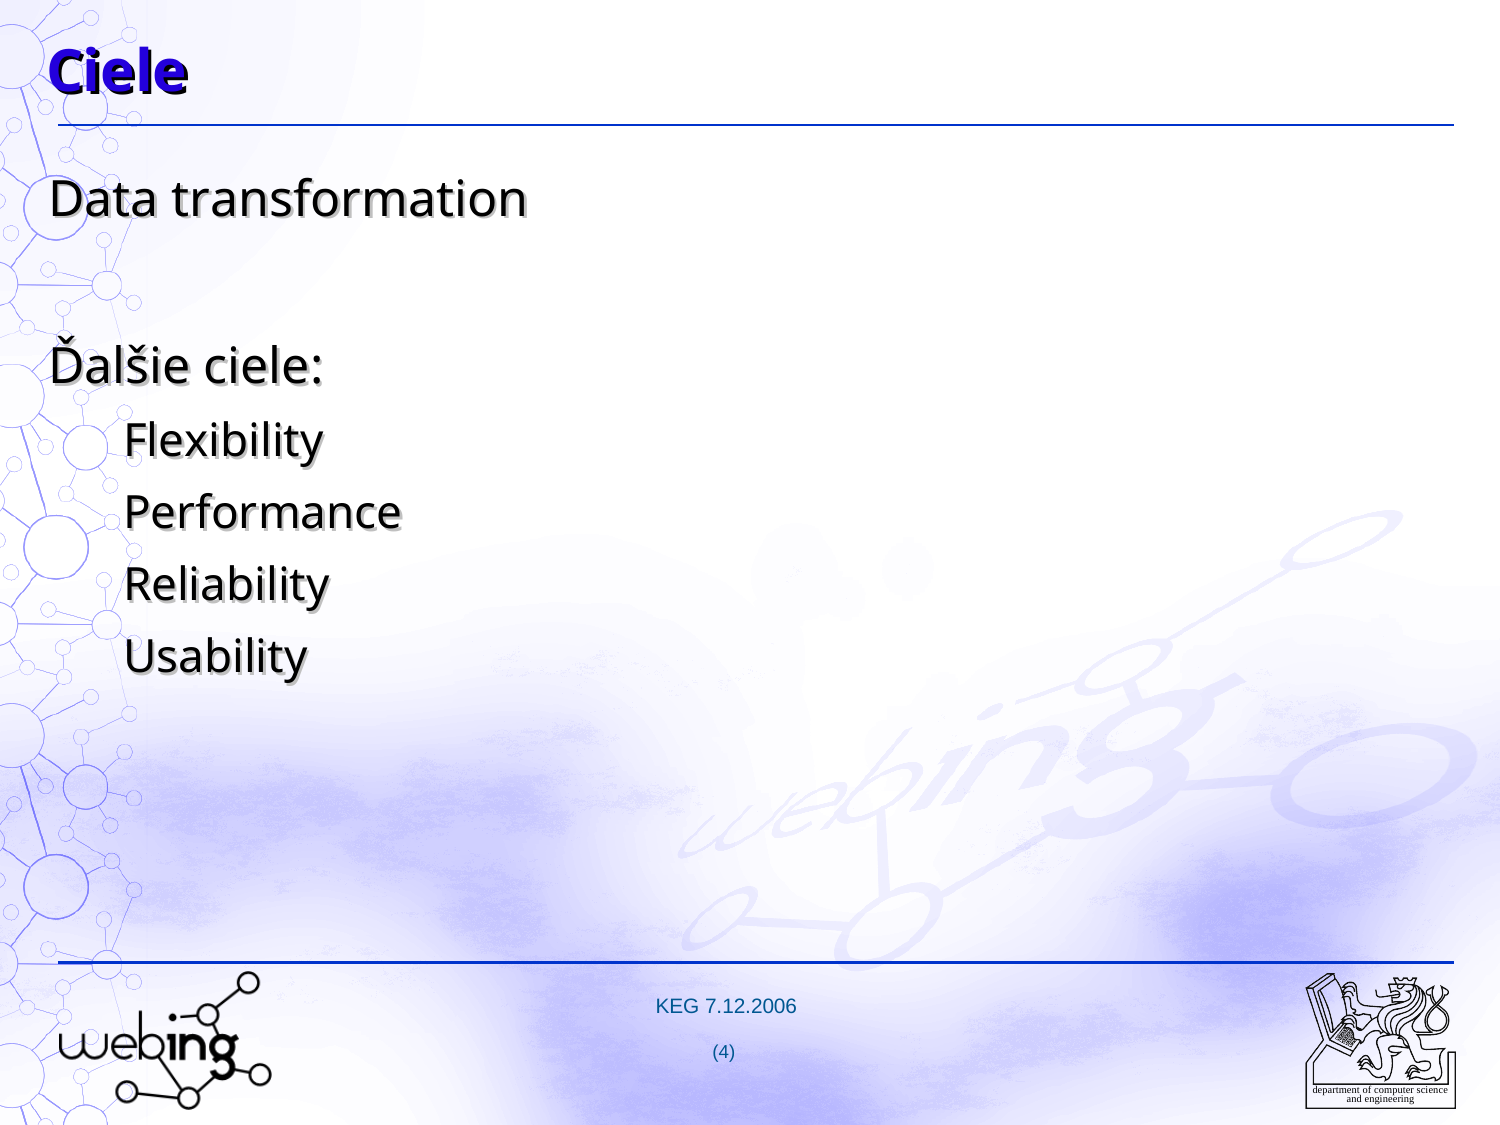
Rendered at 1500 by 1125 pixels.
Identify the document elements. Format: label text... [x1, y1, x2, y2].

list Data transformation Ďalšie ciele: Flexibility Performance Reliability Usability [48, 162, 1455, 942]
picture [0, 0, 1500, 1125]
title Ciele [46, 12, 1455, 126]
